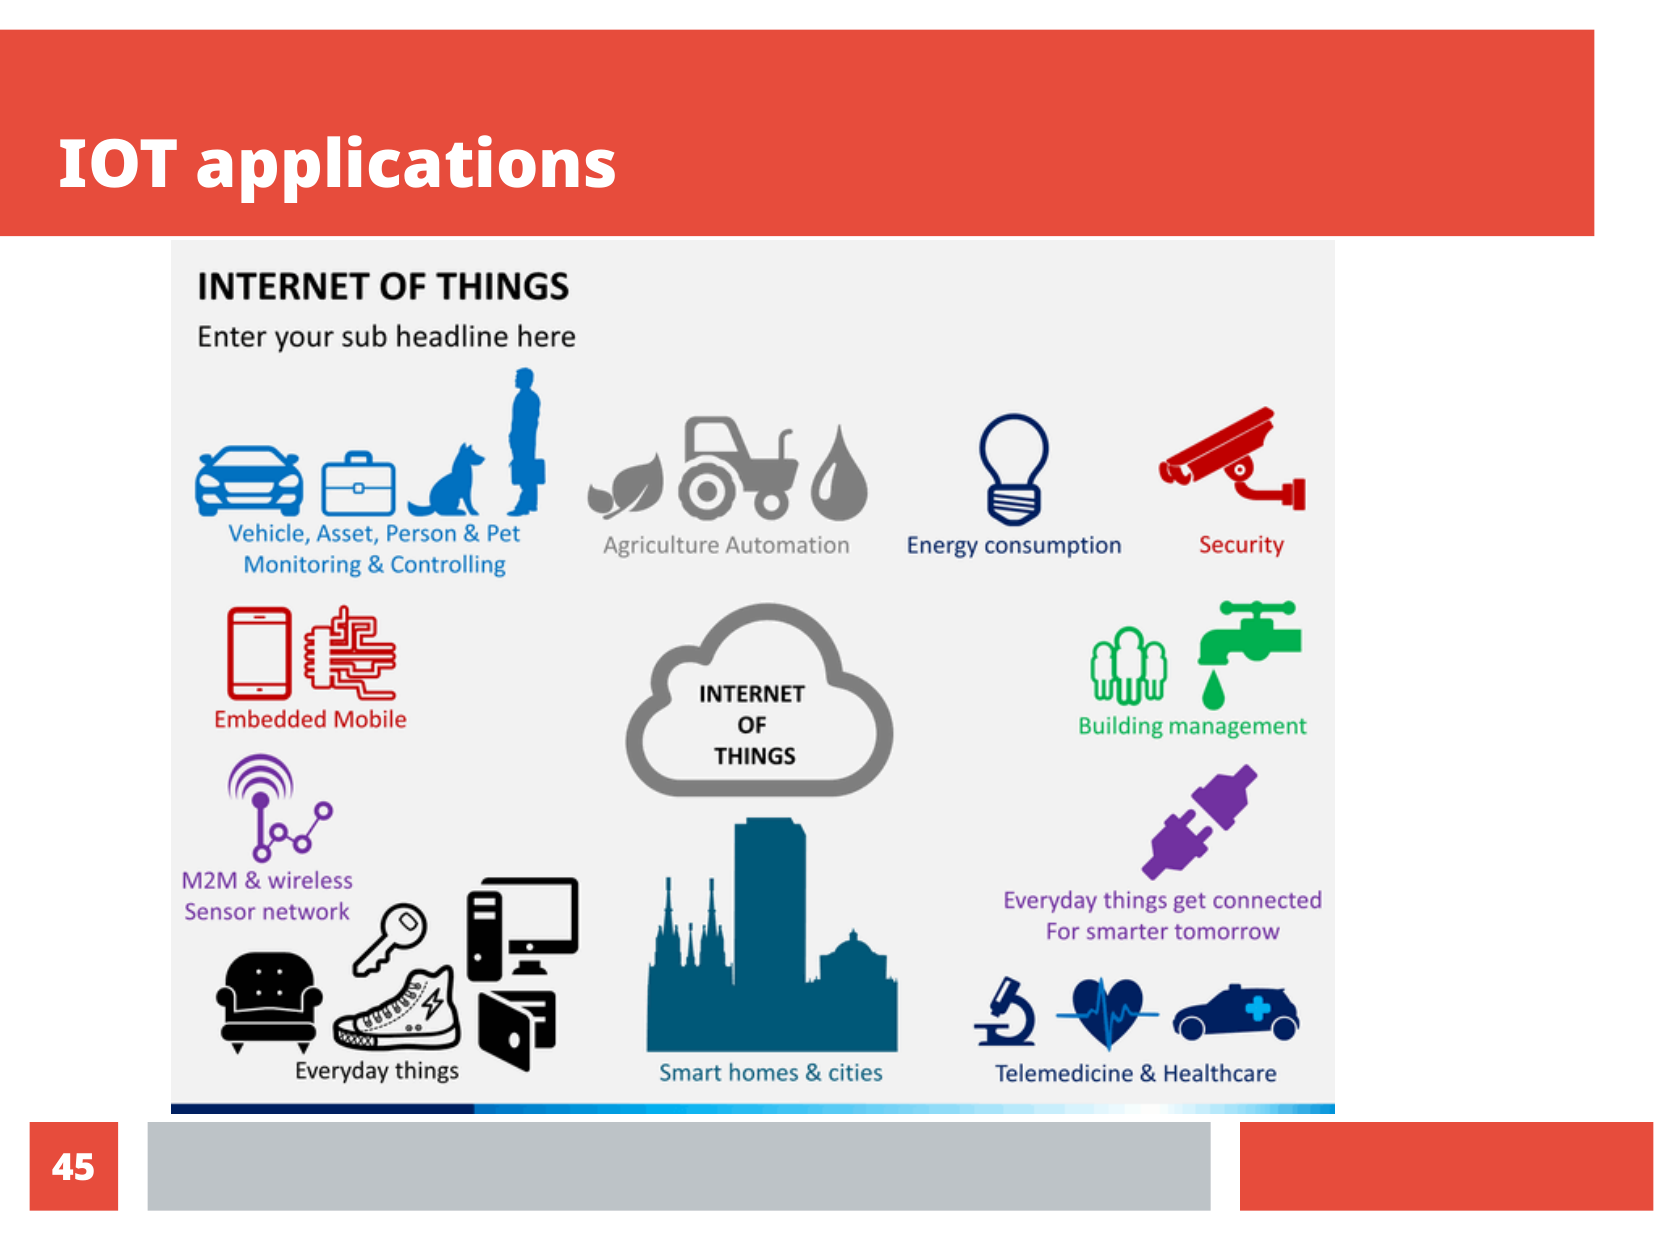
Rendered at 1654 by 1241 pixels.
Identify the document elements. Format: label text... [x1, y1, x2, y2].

picture [171, 240, 1335, 1114]
title IOT applications [59, 59, 1595, 207]
